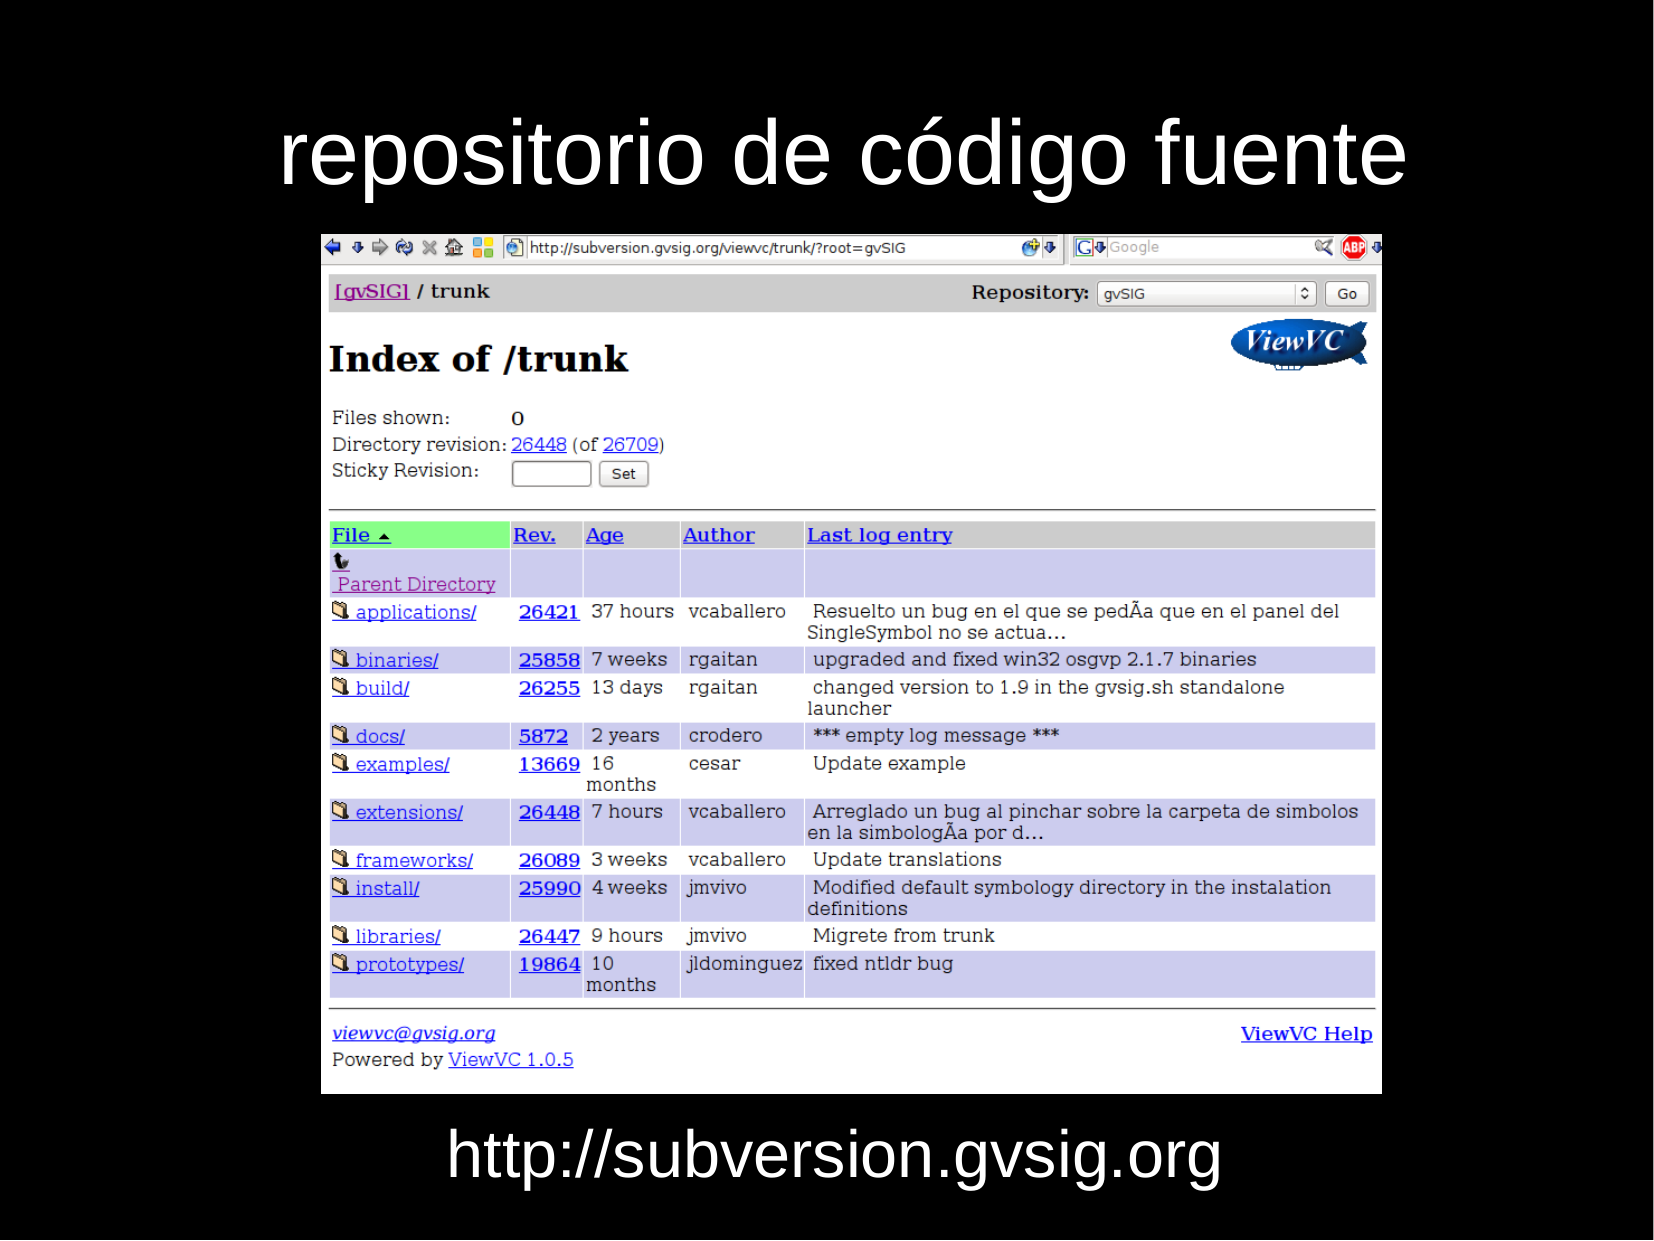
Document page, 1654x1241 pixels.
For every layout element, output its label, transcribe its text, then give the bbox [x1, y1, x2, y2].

title repositorio de código fuente [82, 49, 1571, 257]
list http://subversion.gvsig.org [82, 1116, 1571, 1211]
picture [321, 234, 1382, 1094]
